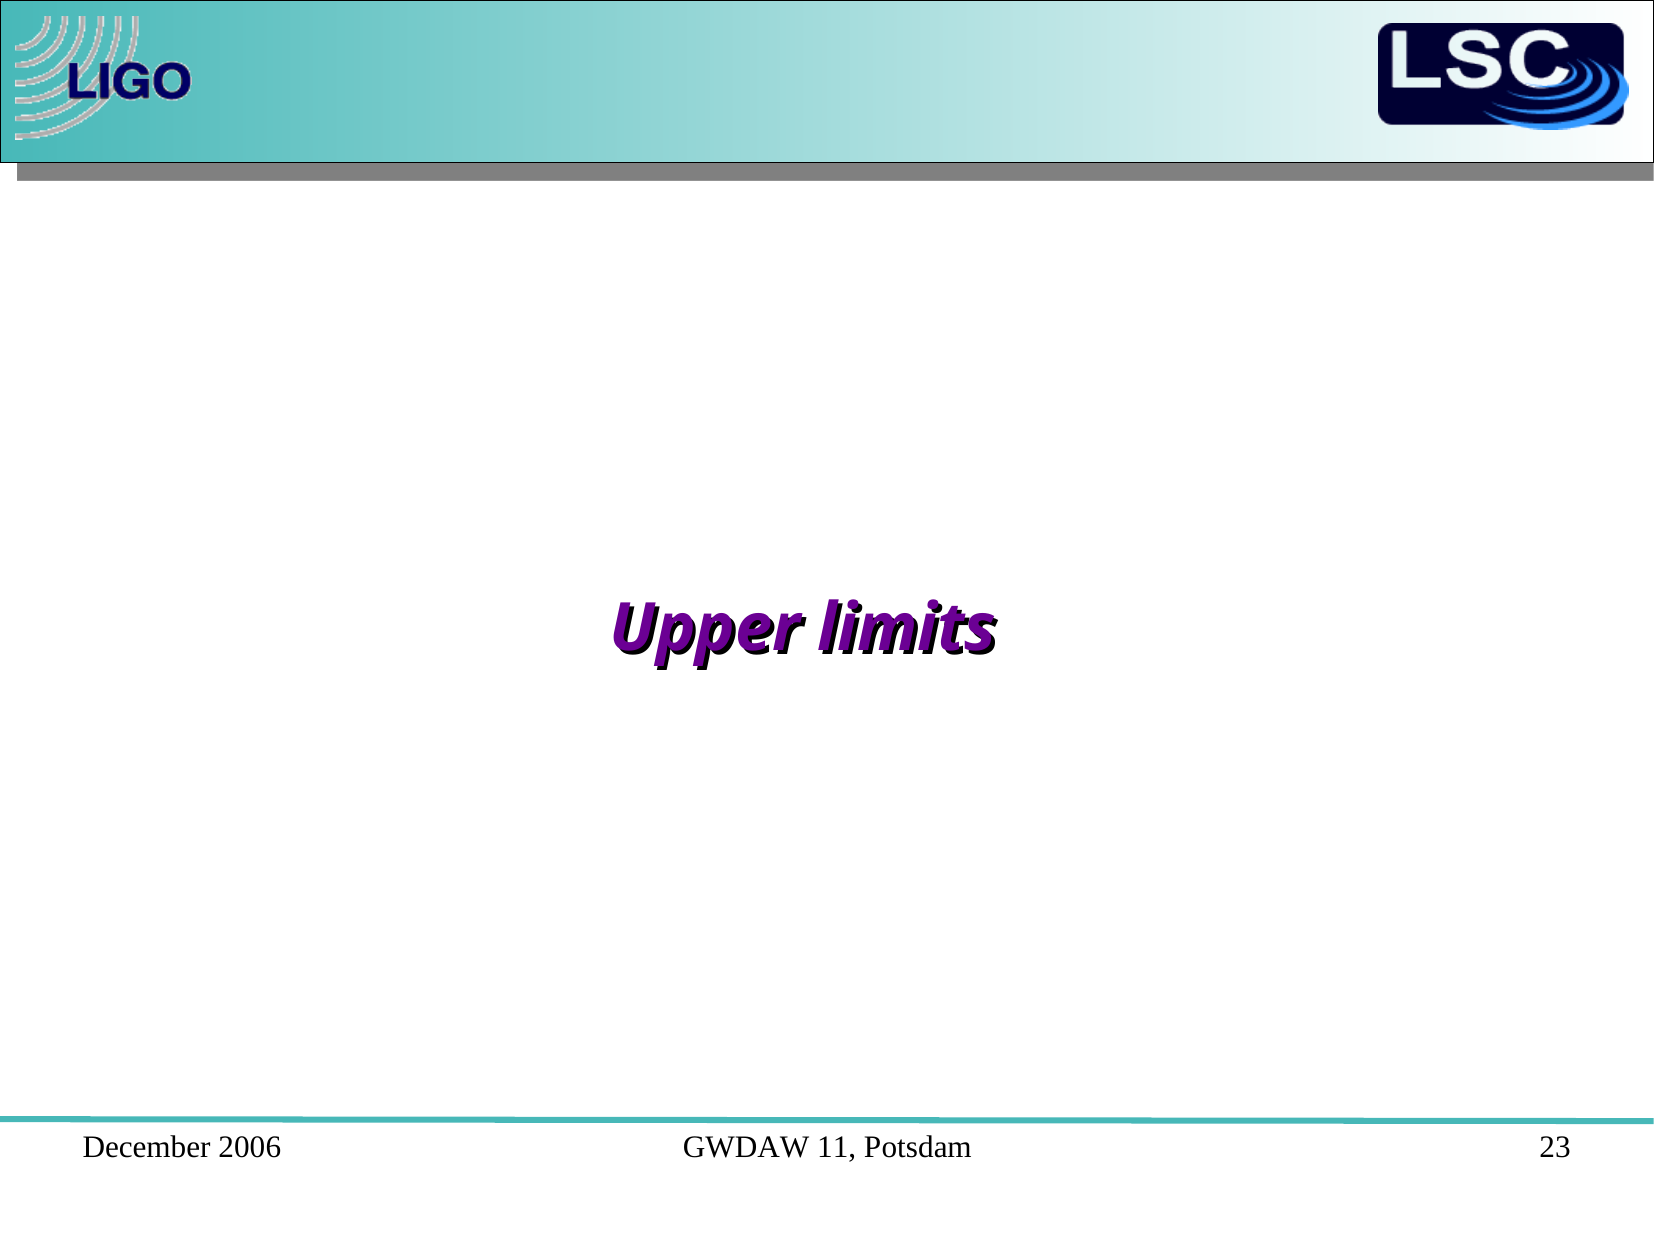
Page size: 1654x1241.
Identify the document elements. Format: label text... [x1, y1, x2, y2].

picture [1378, 23, 1629, 130]
text_box Upper limits [595, 571, 1059, 669]
picture [15, 16, 192, 140]
